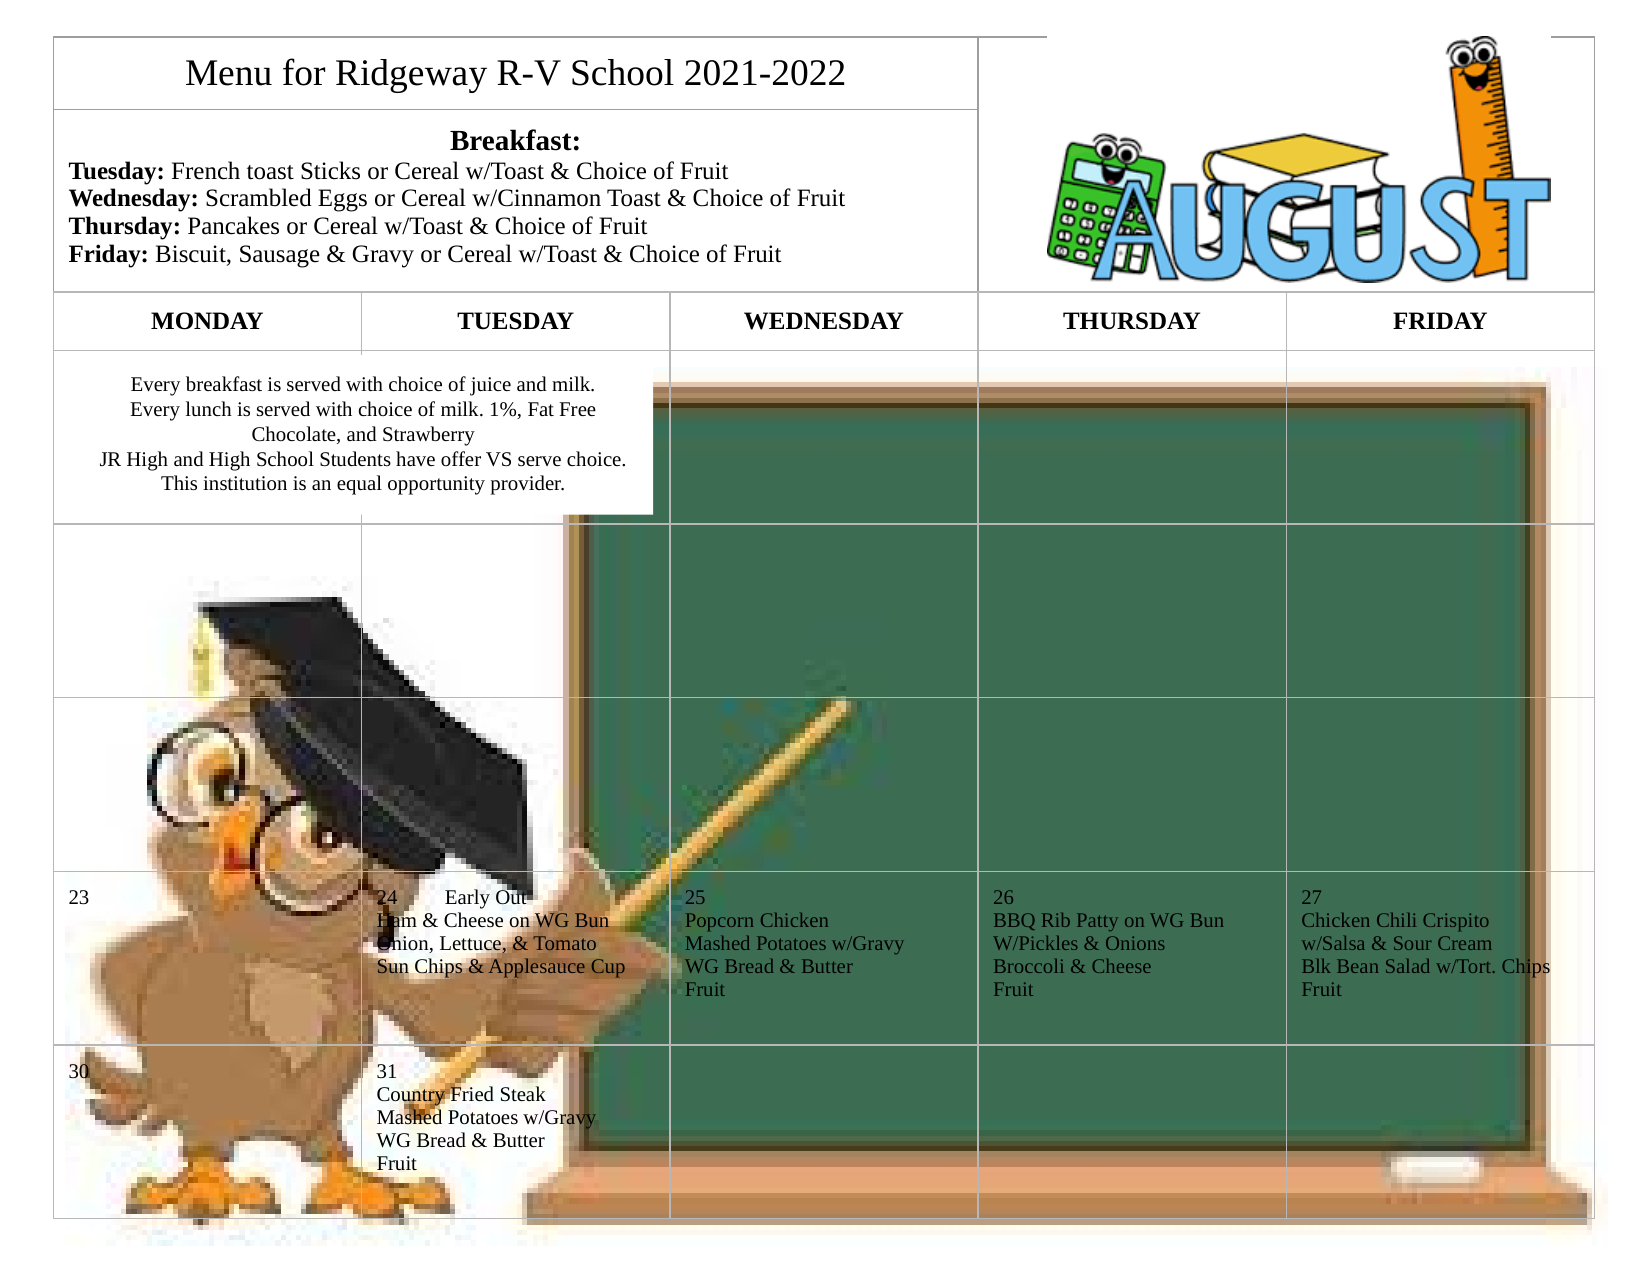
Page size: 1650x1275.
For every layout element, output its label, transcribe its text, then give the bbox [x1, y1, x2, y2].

table_cell THURSDAY [979, 293, 1286, 350]
table_cell 26 BBQ Rib Patty on WG Bun W/Pickles & Onions Broccoli & Cheese Fruit [979, 872, 1286, 1044]
table_cell 30 [54, 1046, 361, 1218]
table_cell [671, 1046, 977, 1218]
table_cell [979, 698, 1286, 871]
picture [65, 367, 1608, 1246]
table_cell [54, 525, 361, 697]
table_cell [1287, 525, 1594, 697]
table_cell [671, 698, 977, 871]
table_cell [671, 351, 977, 523]
table_cell [54, 698, 361, 871]
table_cell TUESDAY [362, 293, 669, 350]
table_cell [362, 525, 669, 697]
table_cell 27 Chicken Chili Crispito w/Salsa & Sour Cream Blk Bean Salad w/Tort. Chips Fruit [1287, 872, 1594, 1044]
table_cell [979, 351, 1286, 523]
table_cell [1287, 351, 1594, 523]
table_cell [1287, 1046, 1594, 1218]
table_cell [1287, 698, 1594, 871]
table_cell 25 Popcorn Chicken Mashed Potatoes w/Gravy WG Bread & Butter Fruit [671, 872, 977, 1044]
table_cell 31 Country Fried Steak Mashed Potatoes w/Gravy WG Bread & Butter Fruit [362, 1046, 669, 1218]
table_header Menu for Ridgeway R-V School 2021-2022 [54, 38, 977, 109]
table_cell FRIDAY [1287, 293, 1594, 350]
table_cell [362, 698, 669, 871]
table_cell [979, 1046, 1286, 1218]
table_cell 24 Early Out Ham & Cheese on WG Bun Onion, Lettuce, & Tomato Sun Chips & Applesauce Cup [362, 872, 669, 1044]
picture [1047, 36, 1551, 283]
table_cell [979, 525, 1286, 697]
table_cell [671, 525, 977, 697]
table_header [979, 38, 1594, 291]
table_cell [362, 351, 669, 523]
table_cell [54, 351, 361, 523]
table_cell 23 [54, 872, 361, 1044]
table_cell MONDAY [54, 293, 361, 350]
text_box Every breakfast is served with choice of juice and milk. Every lunch is served with choice of milk. 1%, Fat Free Chocolate, and Strawberry JR High and High School Students have offer VS serve choice. This institution is an equal opportunity provider. [73, 355, 654, 515]
table_cell Breakfast: Tuesday: French toast Sticks or Cereal w/Toast & Choice of Fruit Wednesday: Scrambled Eggs or Cereal w/Cinnamon Toast & Choice of Fruit Thursday: Pancakes or Cereal w/Toast & Choice of Fruit Friday: Biscuit, Sausage & Gravy or Cereal w/Toast & Choice of Fruit [54, 110, 977, 291]
table_cell WEDNESDAY [671, 293, 977, 350]
